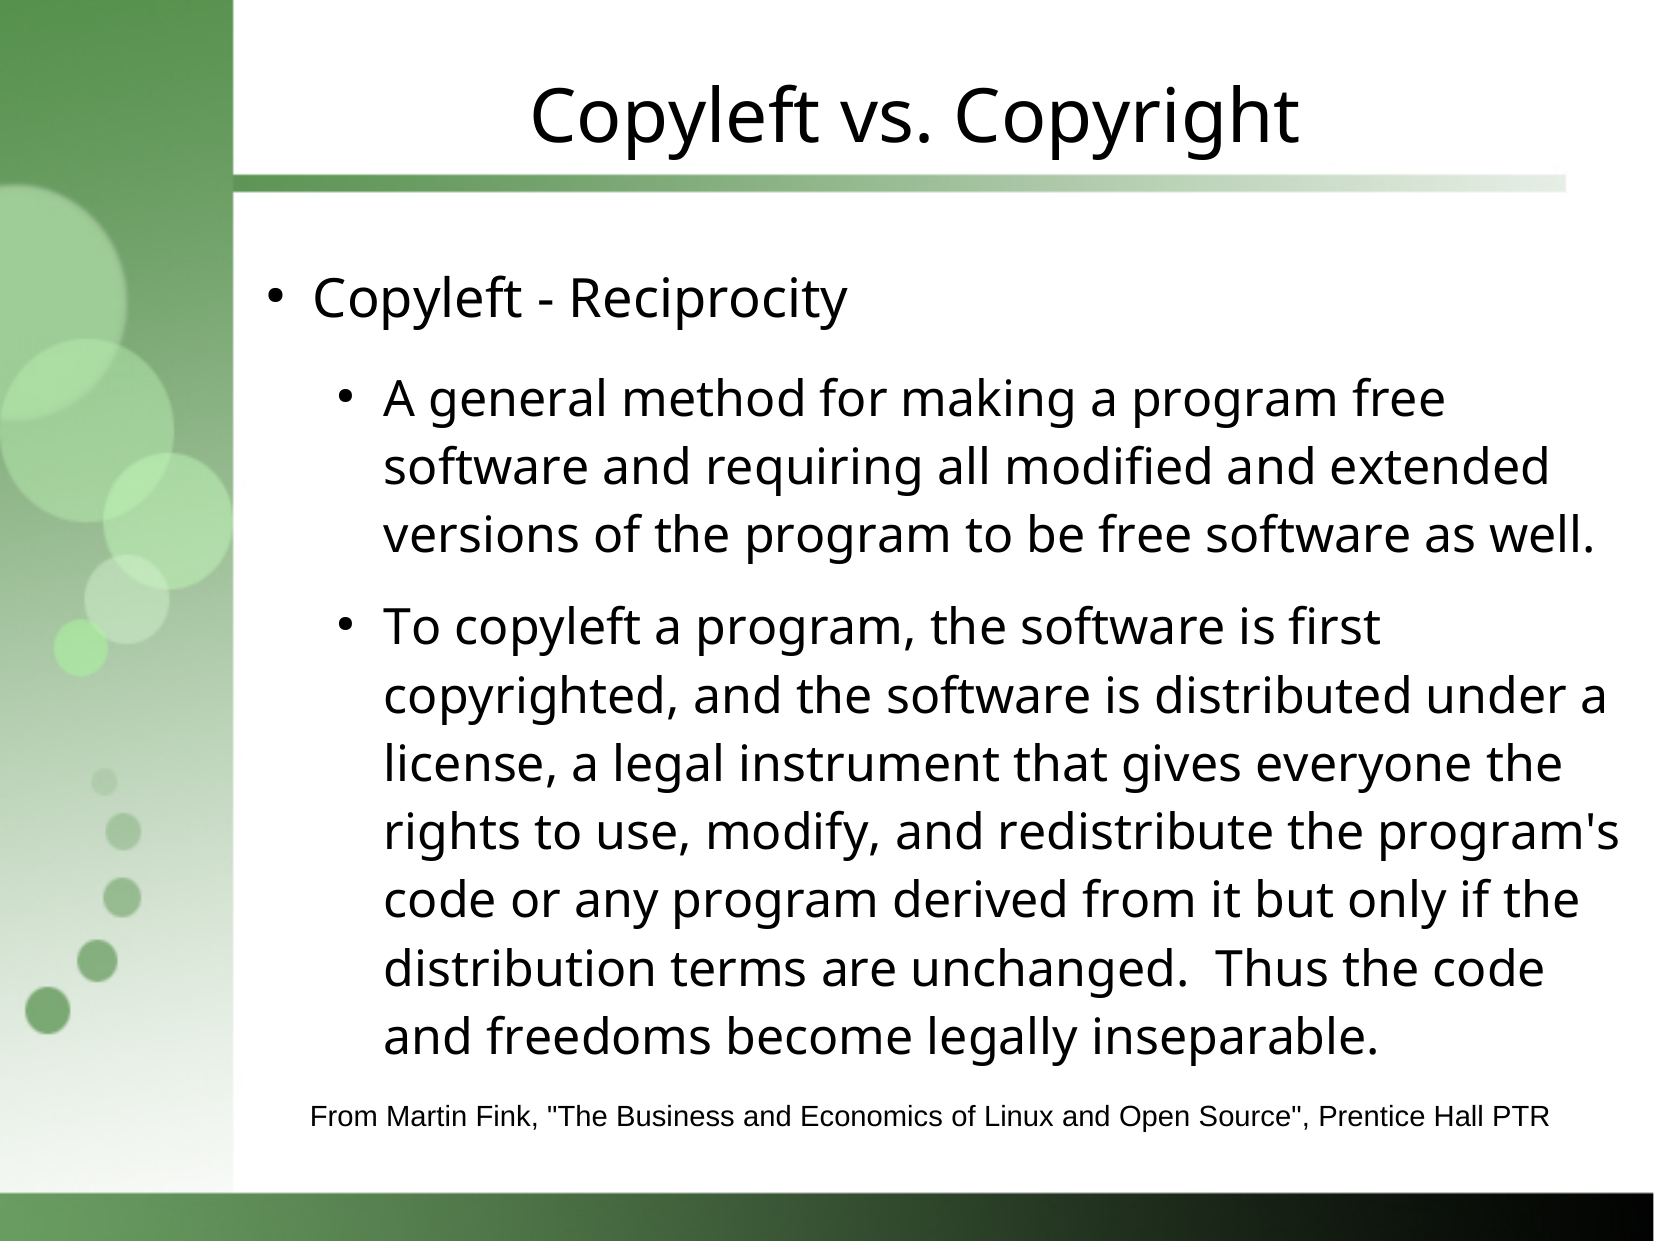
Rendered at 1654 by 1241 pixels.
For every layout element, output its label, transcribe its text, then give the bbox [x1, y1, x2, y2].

title Copyleft vs. Copyright [236, 49, 1595, 178]
list Copyleft - Reciprocity A general method for making a program free software and requiring all modified and extended versions of the program to be free software as well. To copyleft a program, the software is first copyrighted, and the software is distributed under a license, a legal instrument that gives everyone the rights to use, modify, and redistribute the program's code or any program derived from it but only if the distribution terms are unchanged. Thus the code and freedoms become legally inseparable. [265, 259, 1625, 1039]
text_box From Martin Fink, "The Business and Economics of Linux and Open Source", Prentice Hall PTR [295, 1092, 1627, 1143]
picture [0, 0, 1654, 1241]
